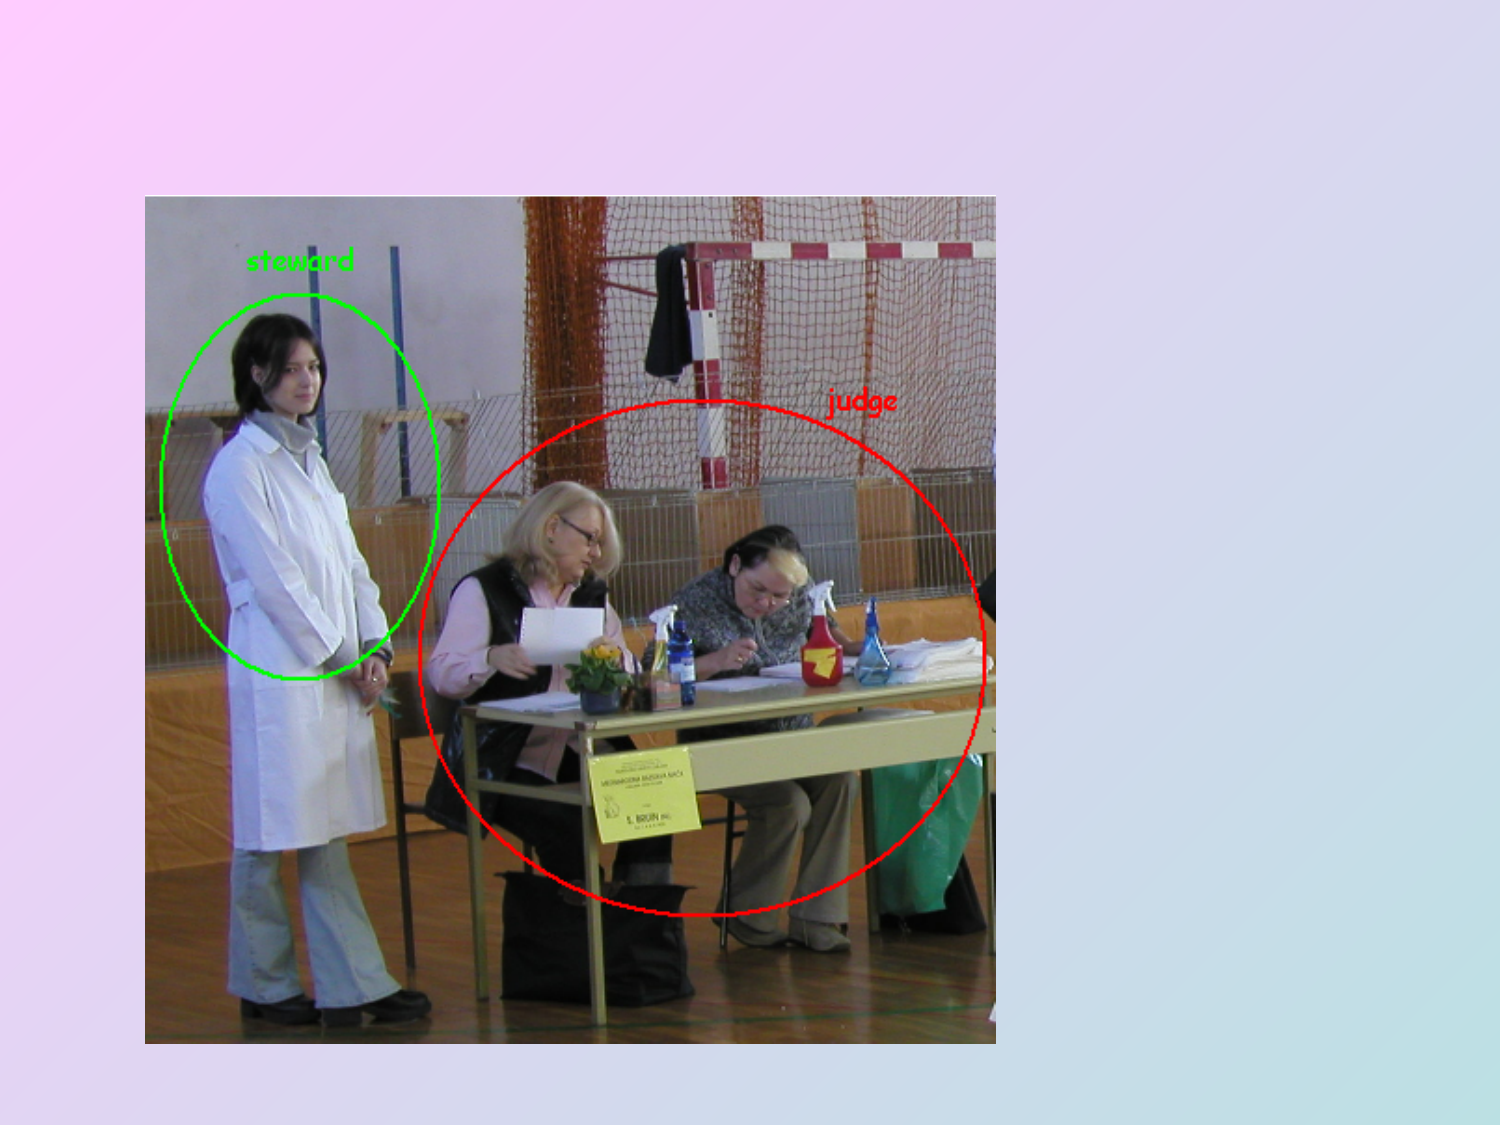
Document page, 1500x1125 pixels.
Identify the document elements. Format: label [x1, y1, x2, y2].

picture [145, 195, 996, 1044]
chart [147, 196, 998, 1045]
